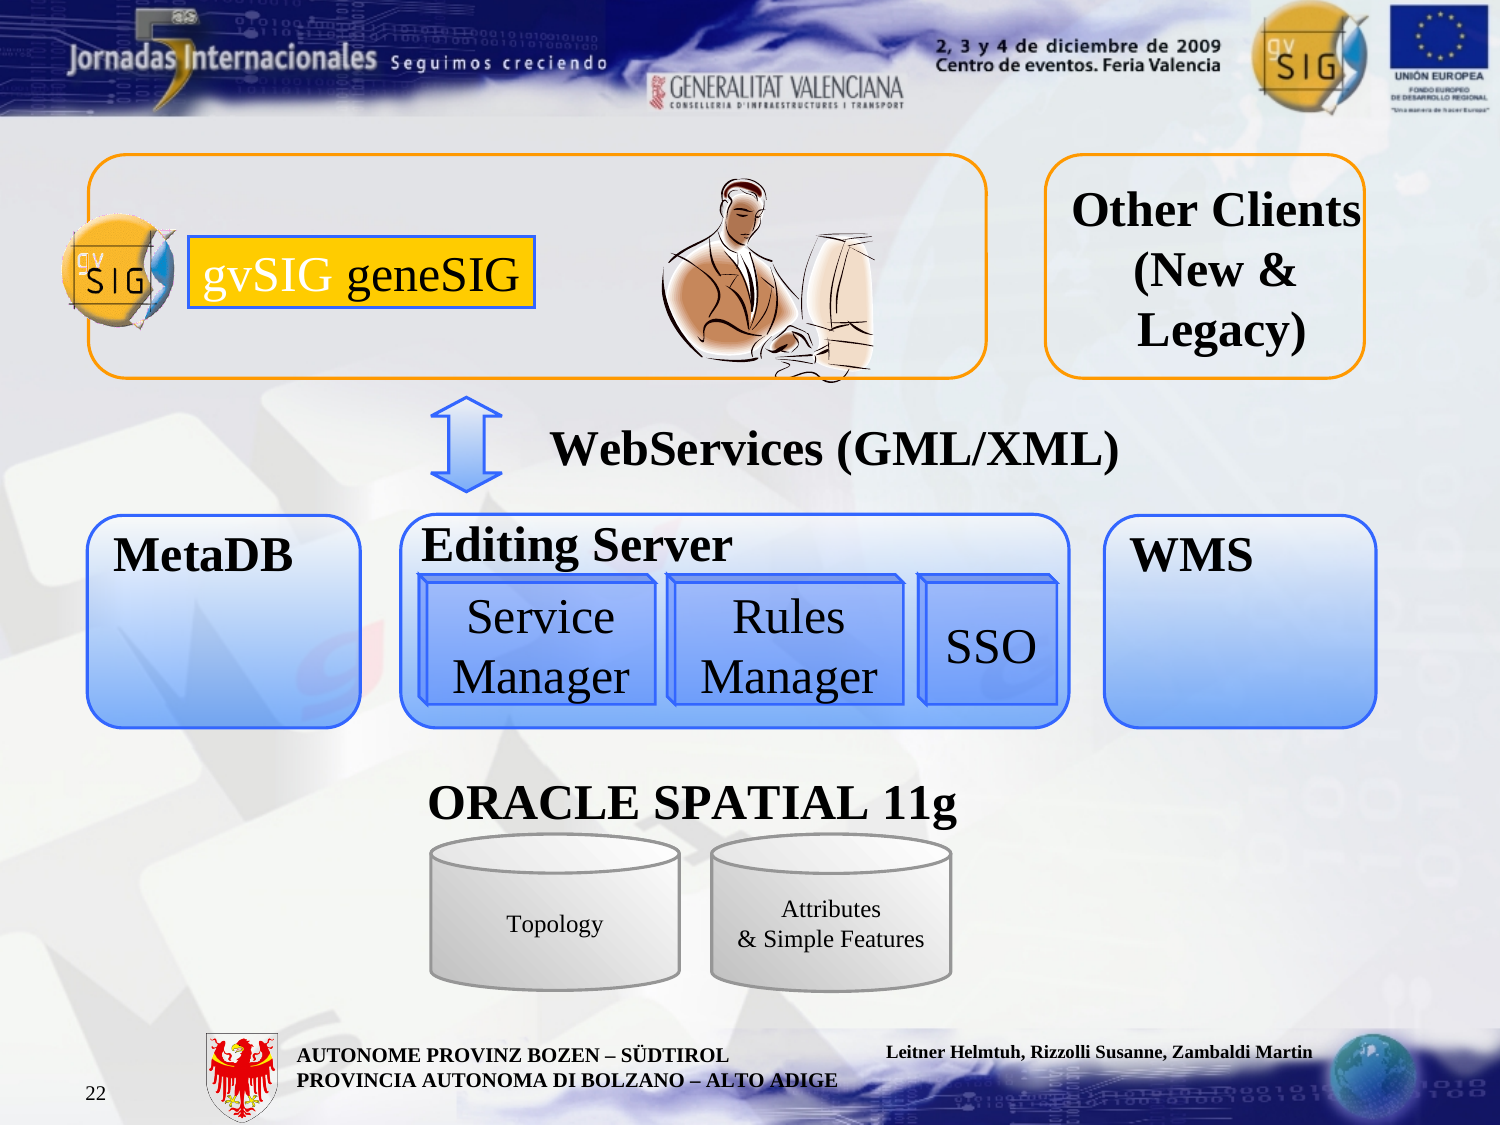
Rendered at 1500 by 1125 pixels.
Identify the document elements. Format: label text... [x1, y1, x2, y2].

text_box Editing Server [406, 503, 1028, 580]
text_box WMS [1114, 514, 1365, 590]
picture [0, 0, 1500, 1125]
text_box [400, 514, 1070, 728]
text_box SSO [927, 583, 1057, 705]
text_box Attributes & Simple Features [711, 855, 951, 992]
text_box [430, 397, 502, 492]
text_box Topology [430, 854, 680, 991]
text_box [1104, 525, 1377, 728]
text_box gvSIG geneSIG [188, 236, 535, 308]
text_box [87, 524, 361, 728]
text_box Other Clients (New & Legacy) [1045, 154, 1365, 379]
text_box Service Manager [427, 583, 656, 705]
text_box ORACLE SPATIAL 11g [412, 762, 1034, 838]
text_box WebServices (GML/XML) [534, 407, 1388, 484]
text_box MetaDB [98, 514, 349, 590]
text_box Rules Manager [676, 583, 904, 705]
